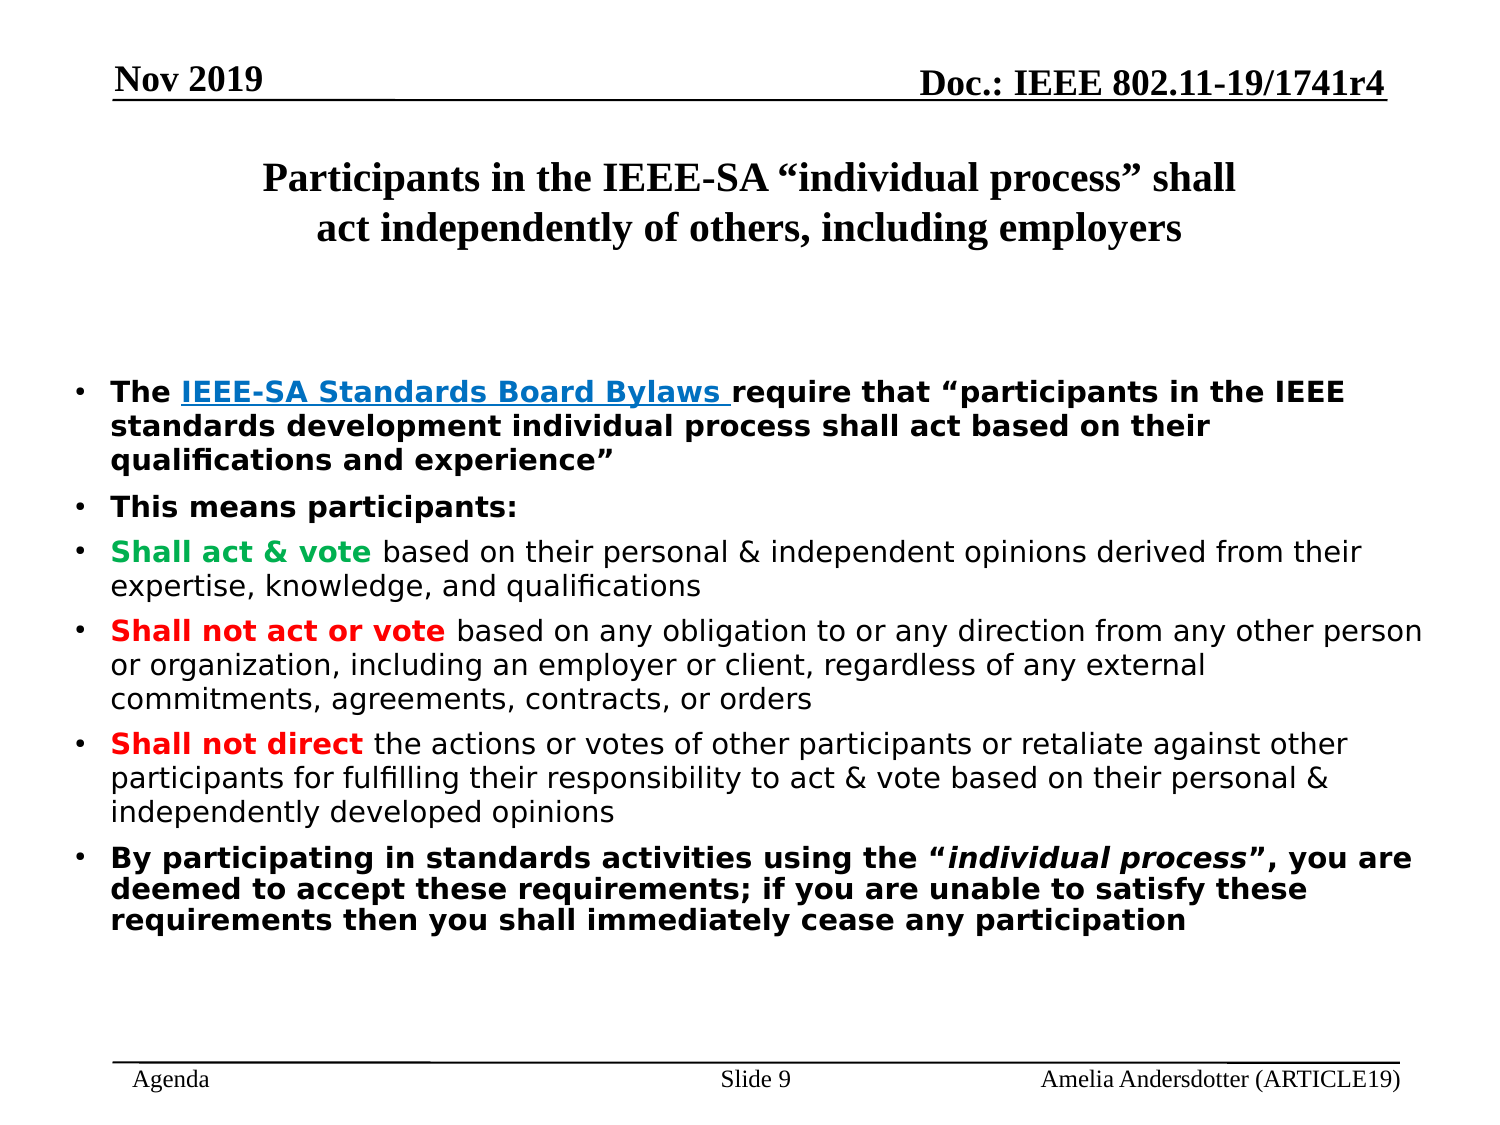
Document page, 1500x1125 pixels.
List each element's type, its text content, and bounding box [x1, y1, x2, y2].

text_box Participants in the IEEE-SA “individual process” shall act independently of others, including employers [112, 112, 1387, 287]
text_box Slide <number> [712, 1062, 799, 1122]
subtitle The IEEE-SA Standards Board Bylaws require that “participants in the IEEE standards development individual process shall act based on their qualifications and experience” This means participants: Shall act & vote based on their personal & independent opinions derived from their expertise, knowledge, and qualifications Shall not act or vote based on any obligation to or any direction from any other person or organization, including an employer or client, regardless of any external commitments, agreements, contracts, or orders Shall not direct the actions or votes of other participants or retaliate against other participants for fulfilling their responsibility to act & vote based on their personal & independently developed opinions By participating in standards activities using the “individual process”, you are deemed to accept these requirements; if you are unable to satisfy these requirements then you shall immediately cease any participation [75, 374, 1425, 937]
text_box Amelia Andersdotter (ARTICLE19) [878, 1062, 1401, 1092]
text_box Nov 2019 [114, 54, 422, 99]
